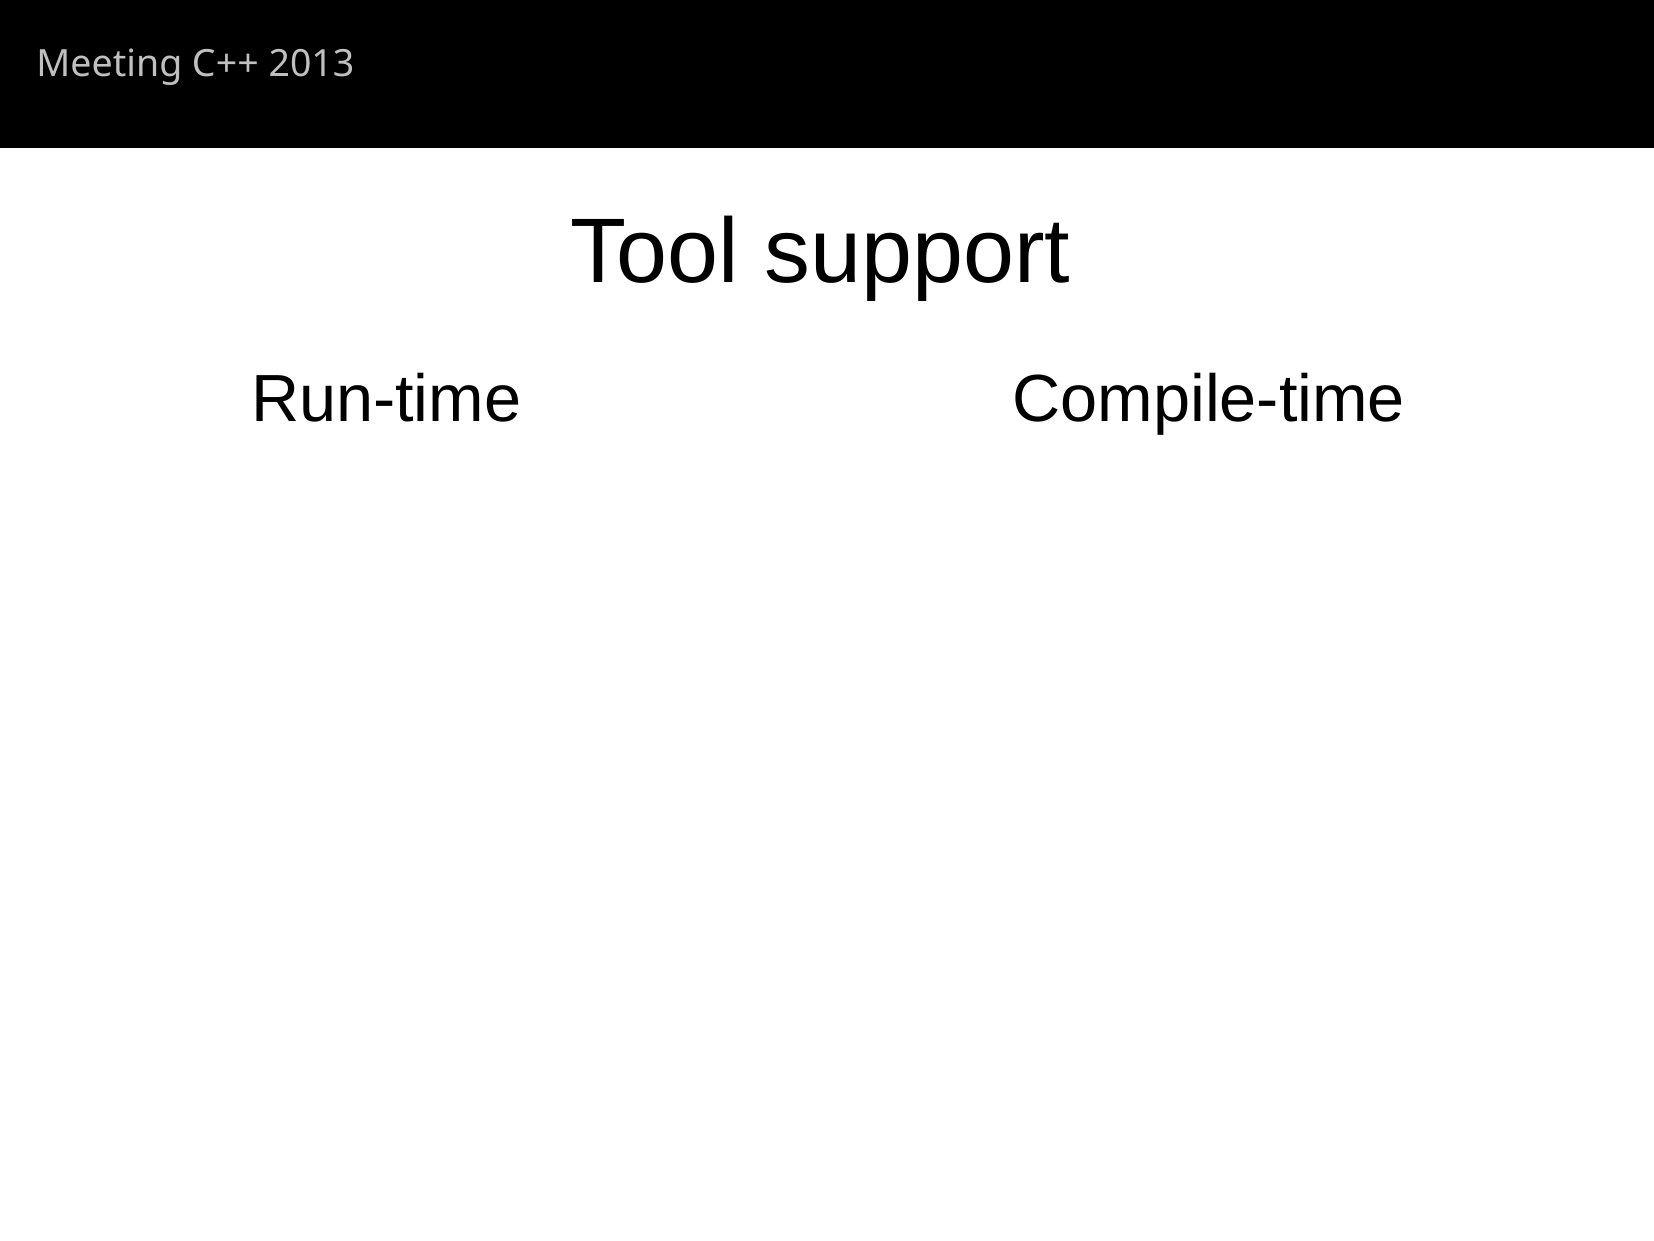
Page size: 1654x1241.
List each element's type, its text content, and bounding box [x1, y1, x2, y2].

text_box Compile-time [998, 353, 1421, 444]
text_box Run-time [236, 353, 537, 444]
title Tool support [76, 147, 1565, 355]
